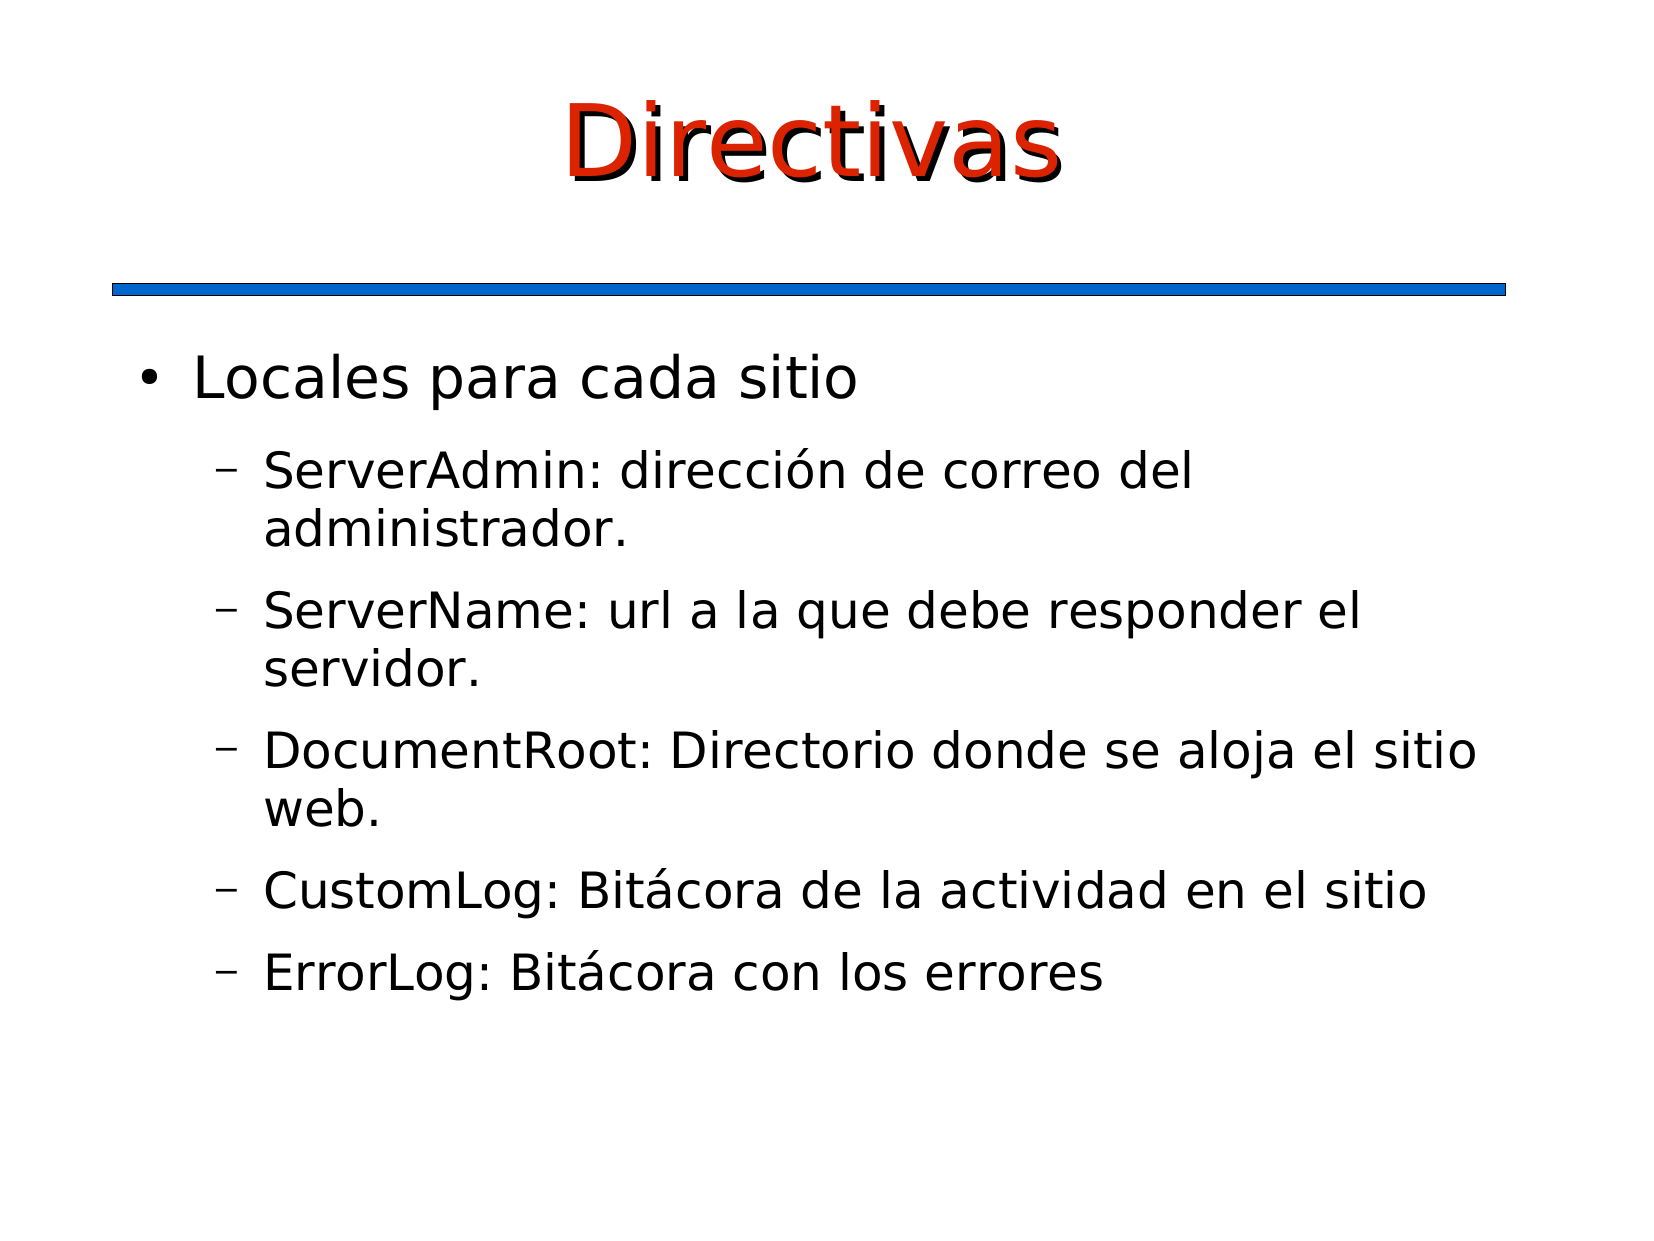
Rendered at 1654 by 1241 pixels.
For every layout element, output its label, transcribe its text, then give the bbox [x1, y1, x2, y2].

title Directivas [121, 37, 1534, 246]
list Locales para cada sitio ServerAdmin: dirección de correo del administrador. ServerName: url a la que debe responder el servidor. DocumentRoot: Directorio donde se aloja el sitio web. CustomLog: Bitácora de la actividad en el sitio ErrorLog: Bitácora con los errores [121, 344, 1534, 1127]
